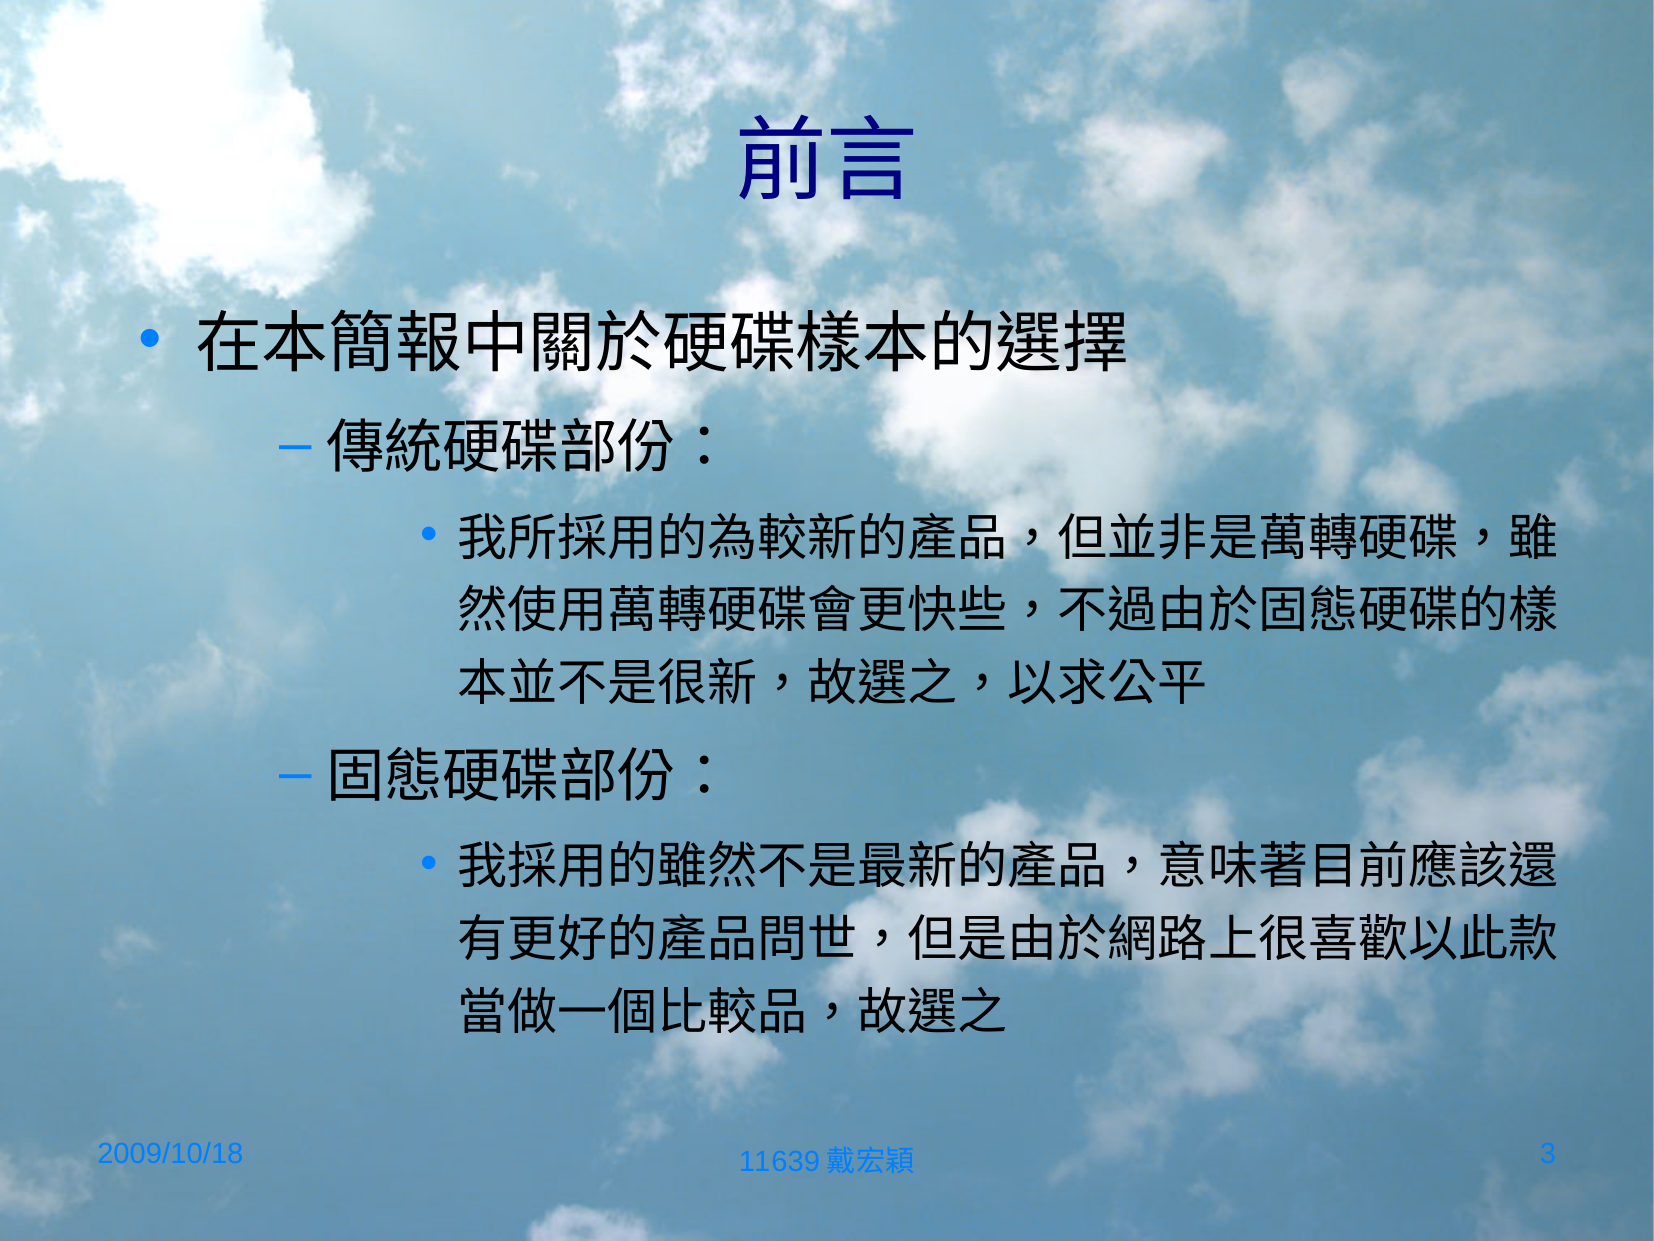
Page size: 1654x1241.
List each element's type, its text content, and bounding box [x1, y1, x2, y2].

list 在本簡報中關於硬碟樣本的選擇 傳統硬碟部份： 我所採用的為較新的產品，但並非是萬轉硬碟，雖然使用萬轉硬碟會更快些，不過由於固態硬碟的樣本並不是很新，故選之，以求公平 固態硬碟部份： 我採用的雖然不是最新的產品，意味著目前應該還有更好的產品問世，但是由於網路上很喜歡以此款當做一個比較品，故選之 [82, 289, 1571, 953]
title 前言 [82, 49, 1571, 257]
picture [0, 0, 1654, 1241]
